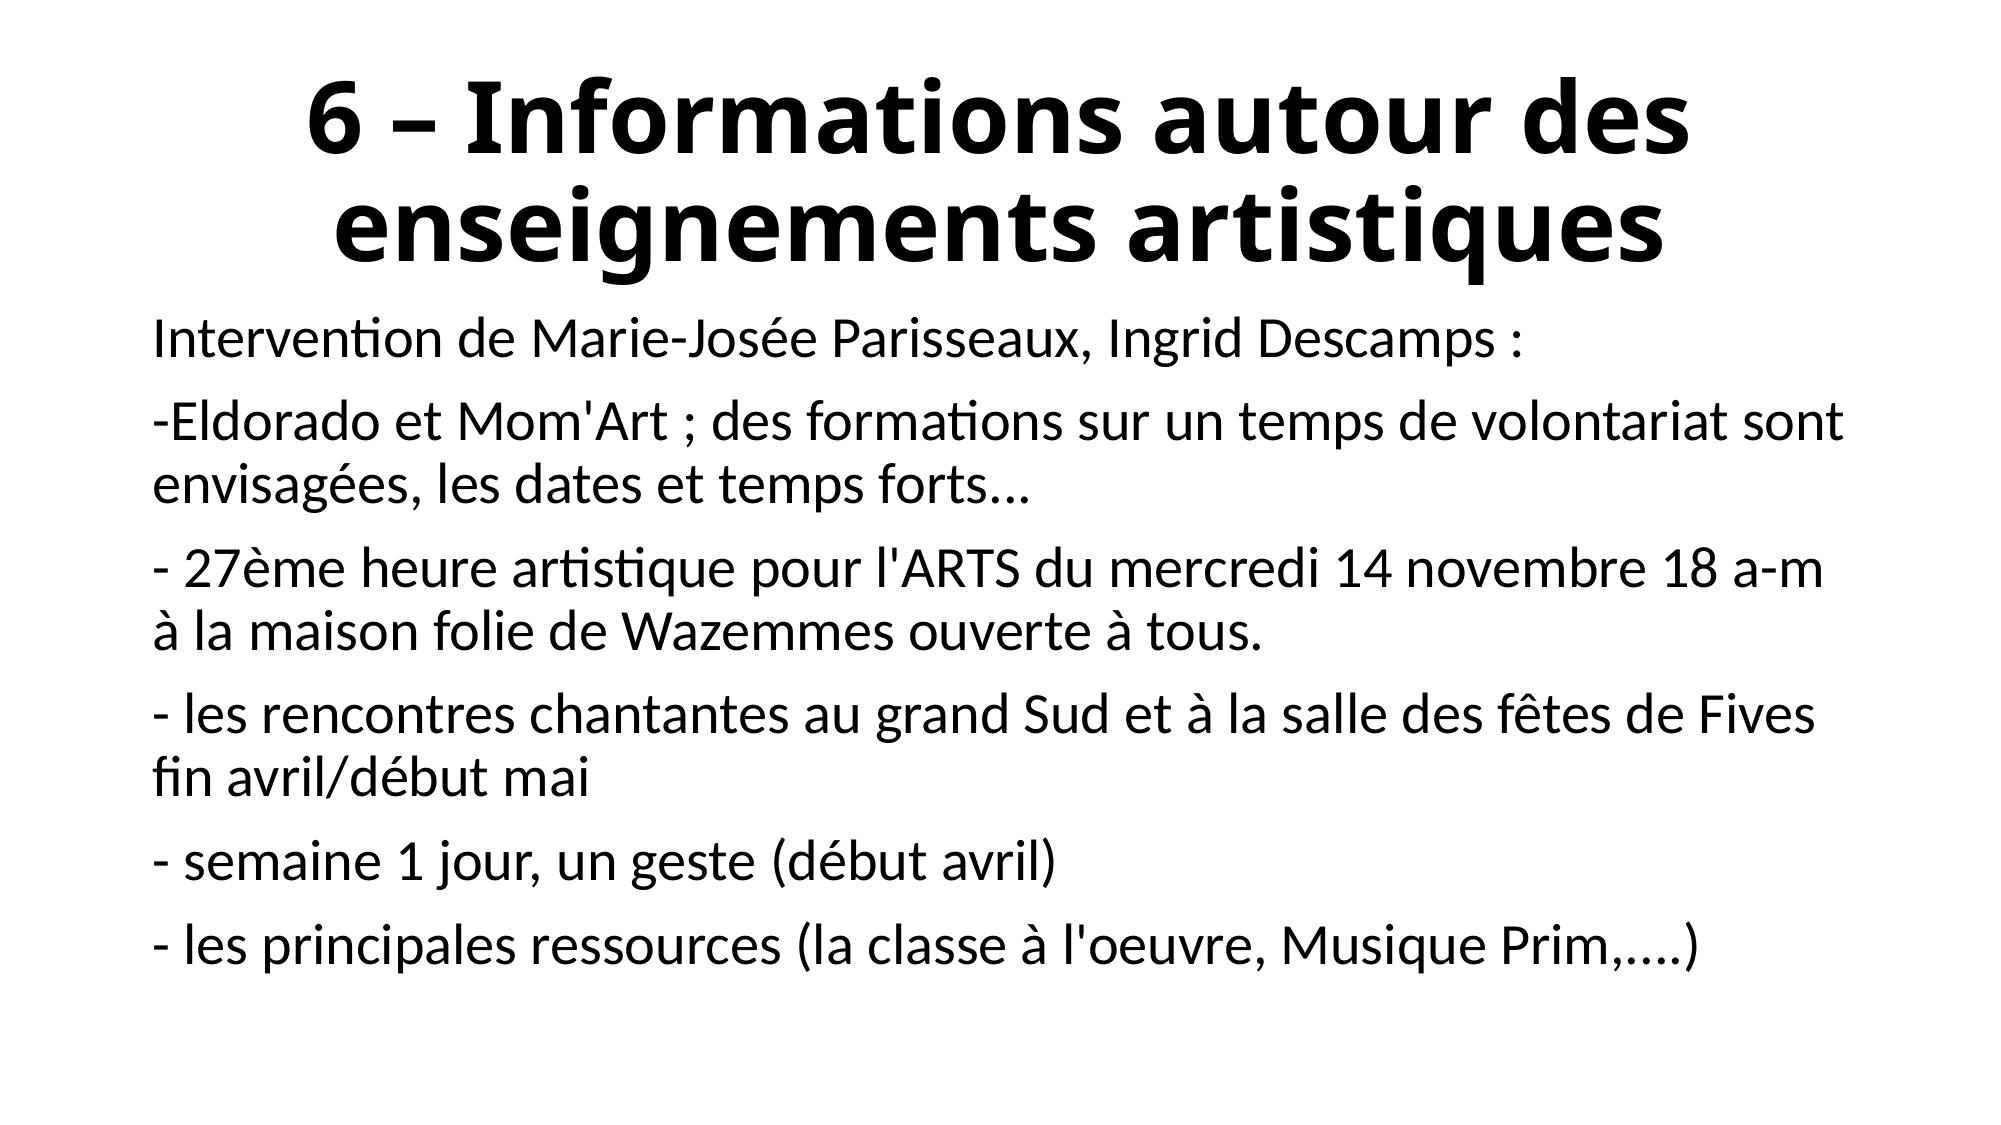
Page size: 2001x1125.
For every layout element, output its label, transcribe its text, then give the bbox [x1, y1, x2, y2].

title 6 – Informations autour des enseignements artistiques [137, 59, 1863, 278]
list Intervention de Marie-Josée Parisseaux, Ingrid Descamps : -Eldorado et Mom'Art ; des formations sur un temps de volontariat sont envisagées, les dates et temps forts... - 27ème heure artistique pour l'ARTS du mercredi 14 novembre 18 a-m à la maison folie de Wazemmes ouverte à tous. - les rencontres chantantes au grand Sud et à la salle des fêtes de Fives fin avril/début mai - semaine 1 jour, un geste (début avril) - les principales ressources (la classe à l'oeuvre, Musique Prim,....) [137, 299, 1863, 1014]
